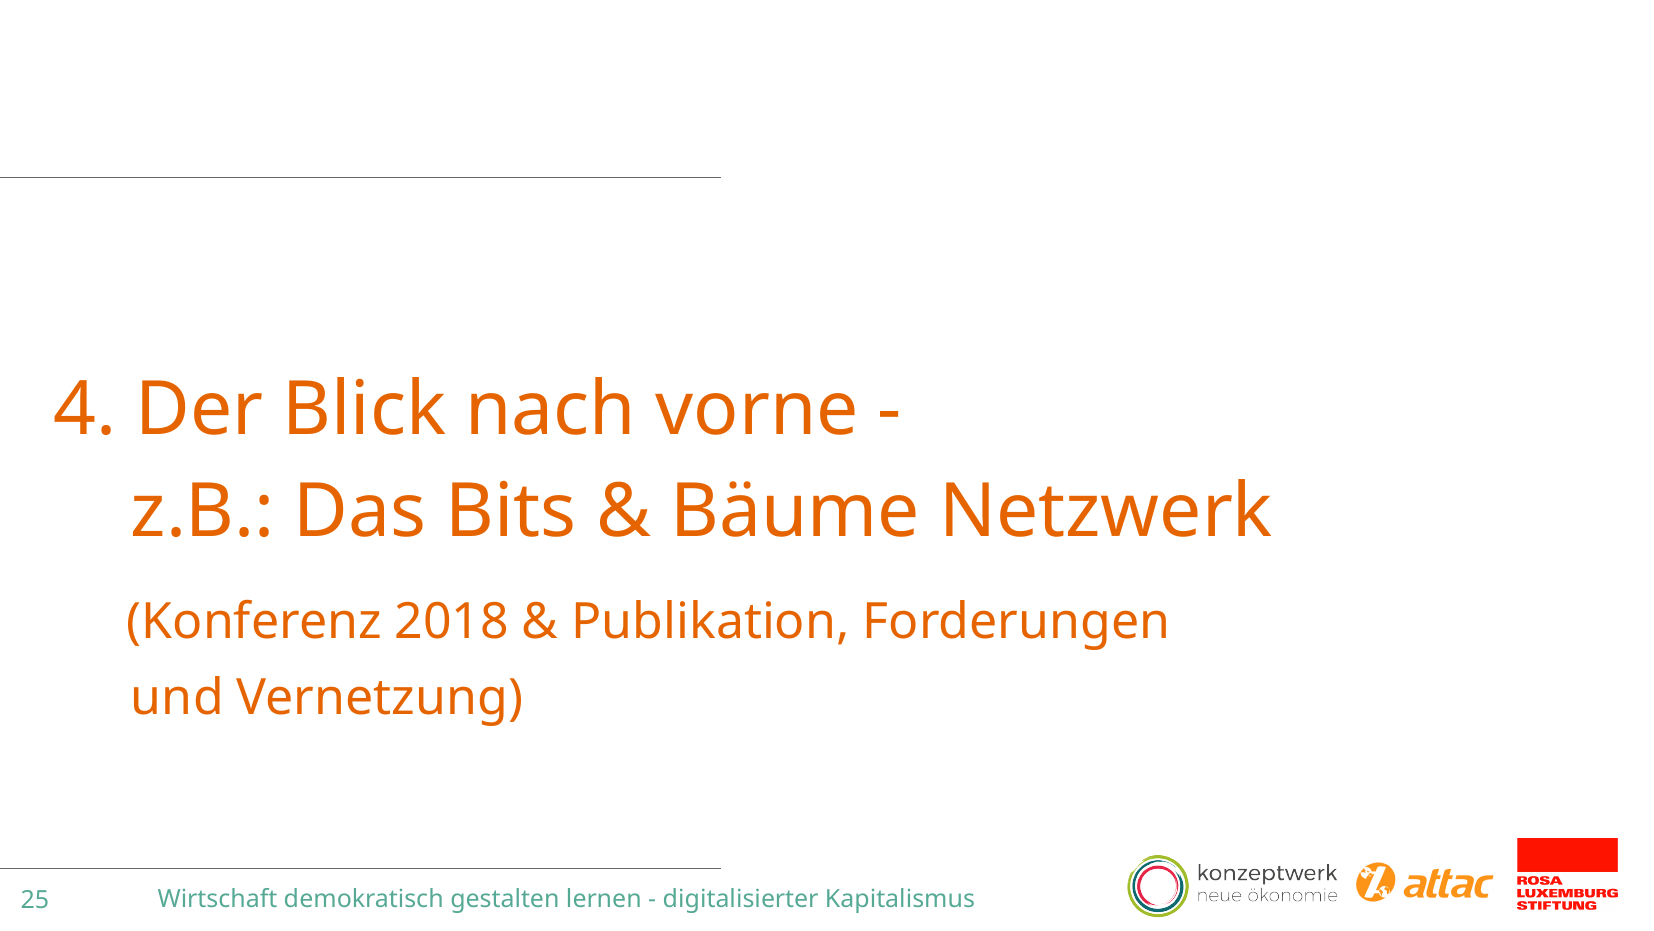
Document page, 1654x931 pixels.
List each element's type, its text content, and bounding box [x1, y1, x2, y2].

picture [1517, 838, 1618, 910]
picture [1110, 838, 1495, 931]
list 4. Der Blick nach vorne - z.B.: Das Bits & Bäume Netzwerk (Konferenz 2018 & Publikation, Forderungen und Vernetzung) [53, 251, 1601, 689]
